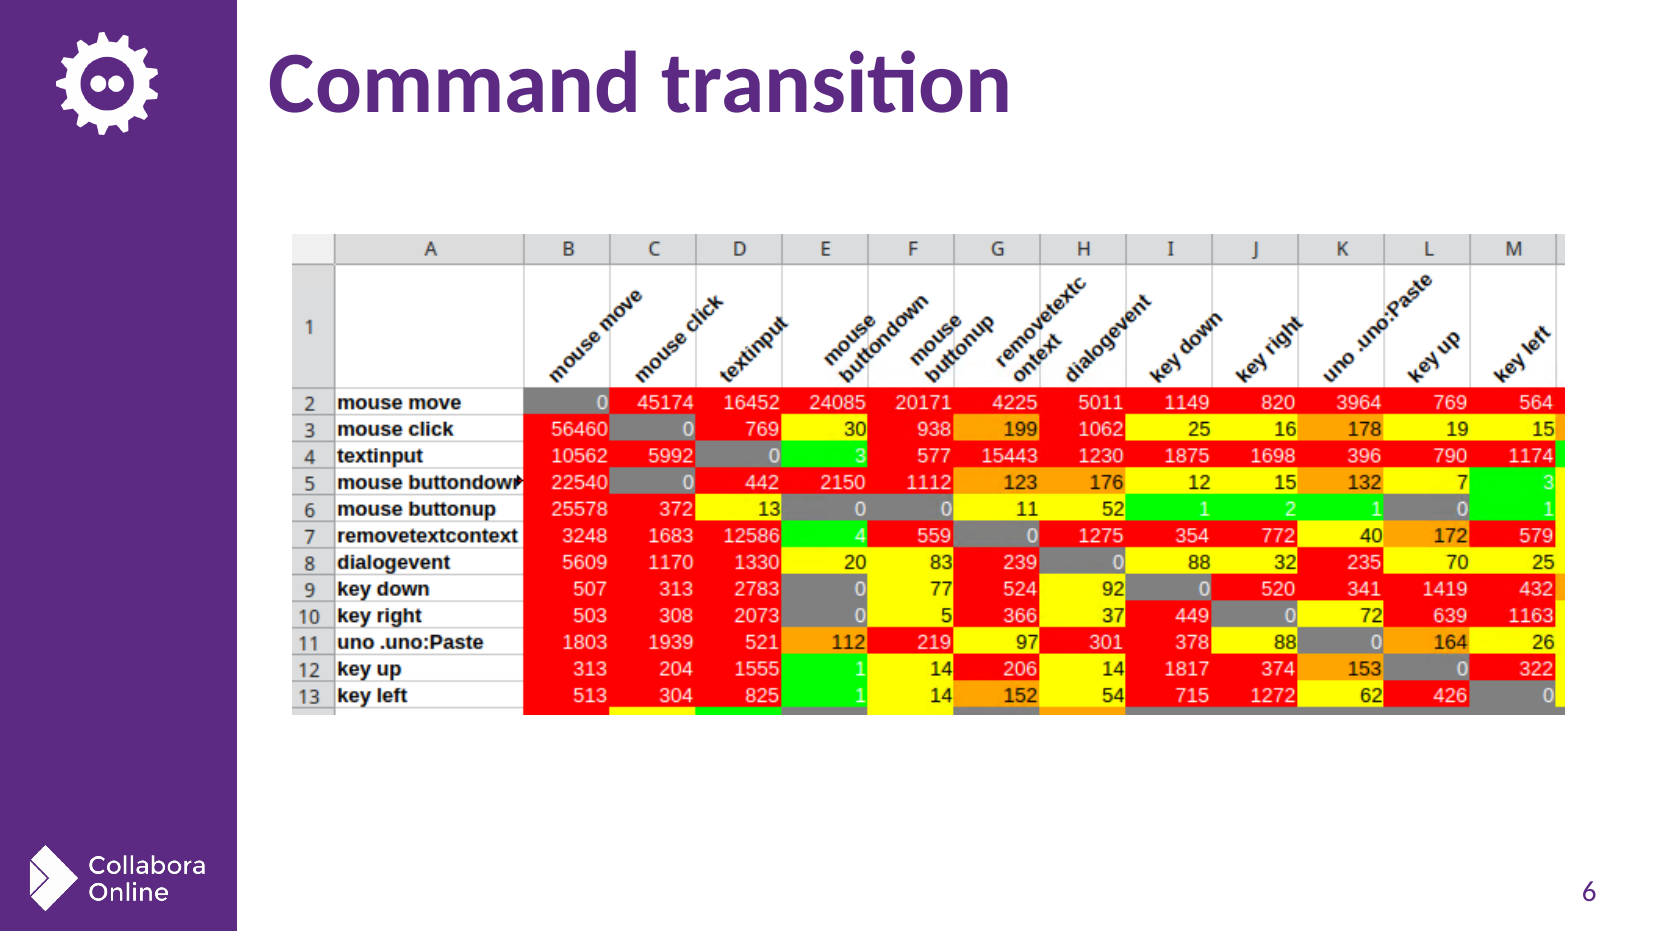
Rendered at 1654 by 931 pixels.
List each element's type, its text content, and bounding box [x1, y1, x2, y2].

picture [56, 32, 158, 135]
picture [292, 234, 1565, 715]
picture [25, 840, 209, 916]
title Command transition [268, 3, 1654, 135]
